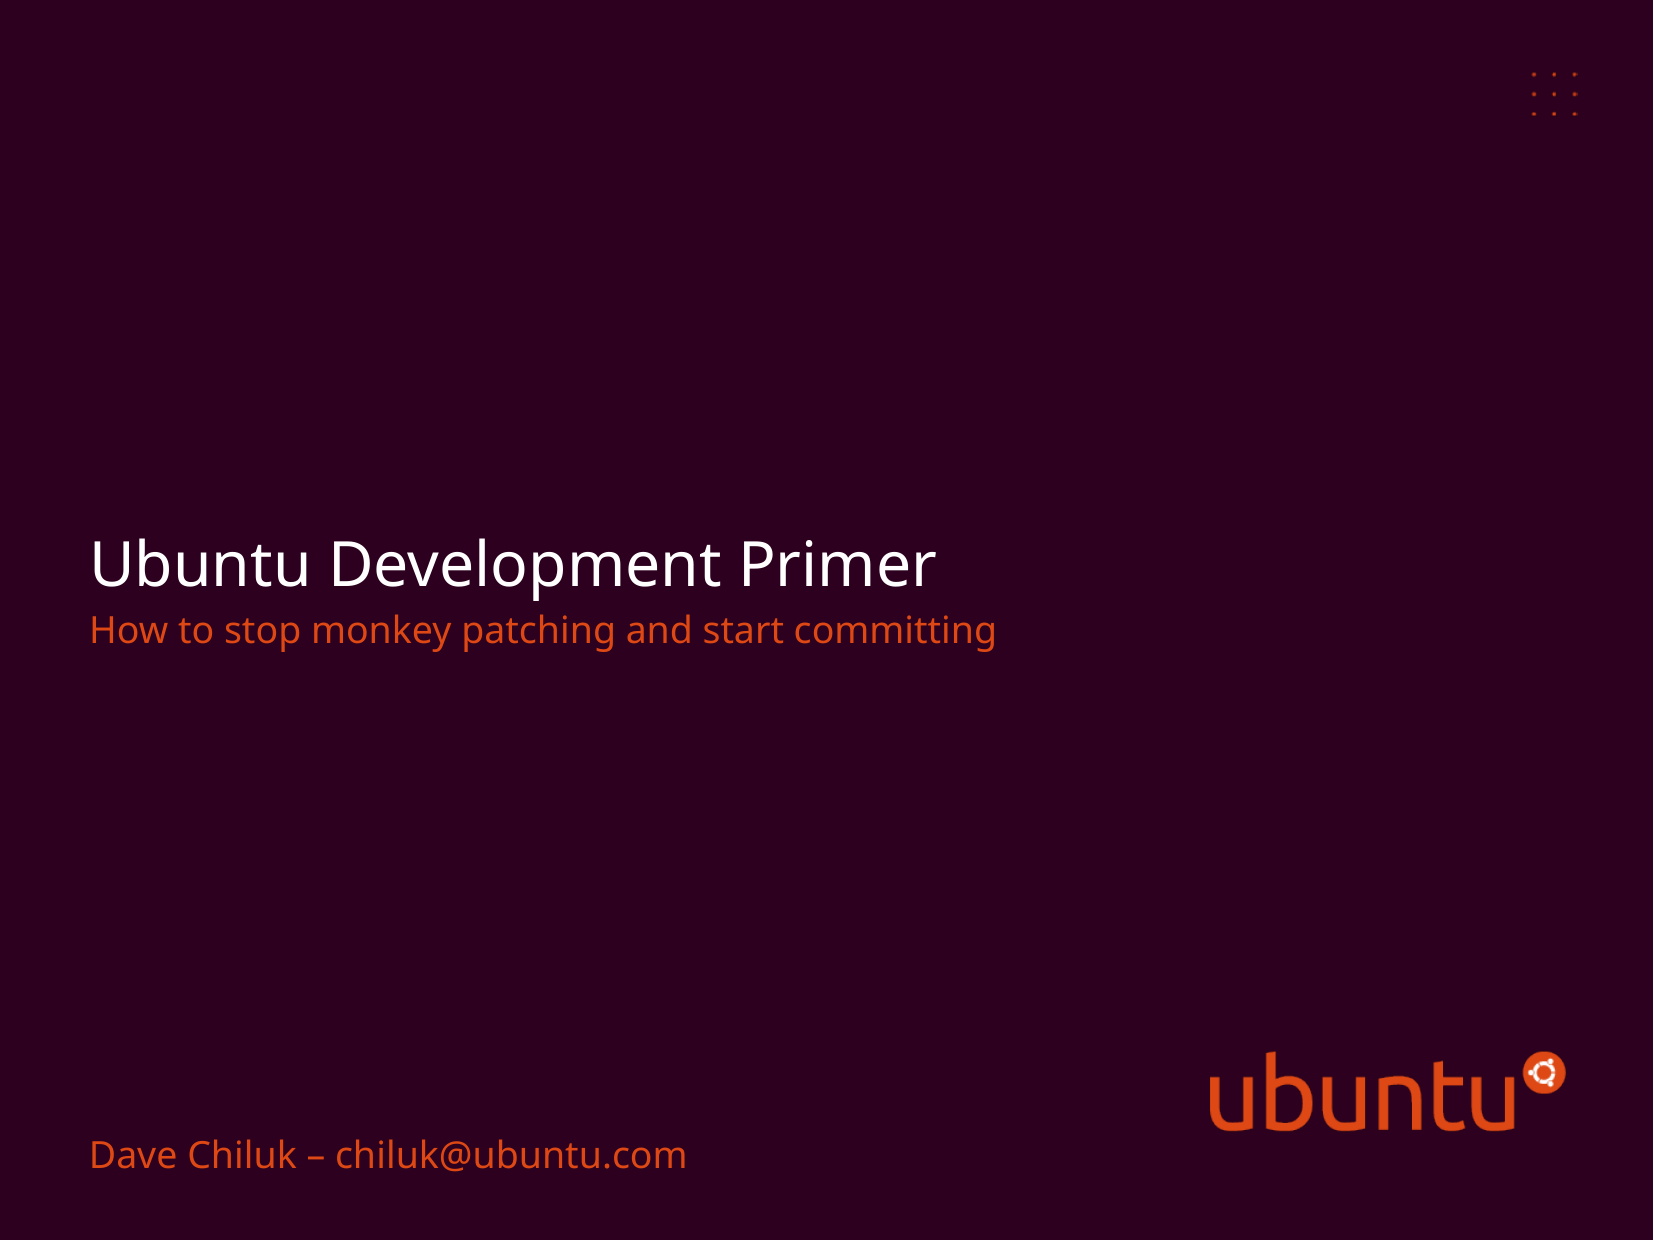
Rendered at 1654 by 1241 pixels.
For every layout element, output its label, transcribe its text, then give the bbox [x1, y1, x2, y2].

text_box Dave Chiluk – chiluk@ubuntu.com [74, 1116, 1030, 1199]
picture [1528, 69, 1578, 118]
text_box Ubuntu Development Primer How to stop monkey patching and start committing [74, 497, 1585, 581]
picture [1121, 960, 1653, 1223]
text_box [0, 0, 1653, 1240]
